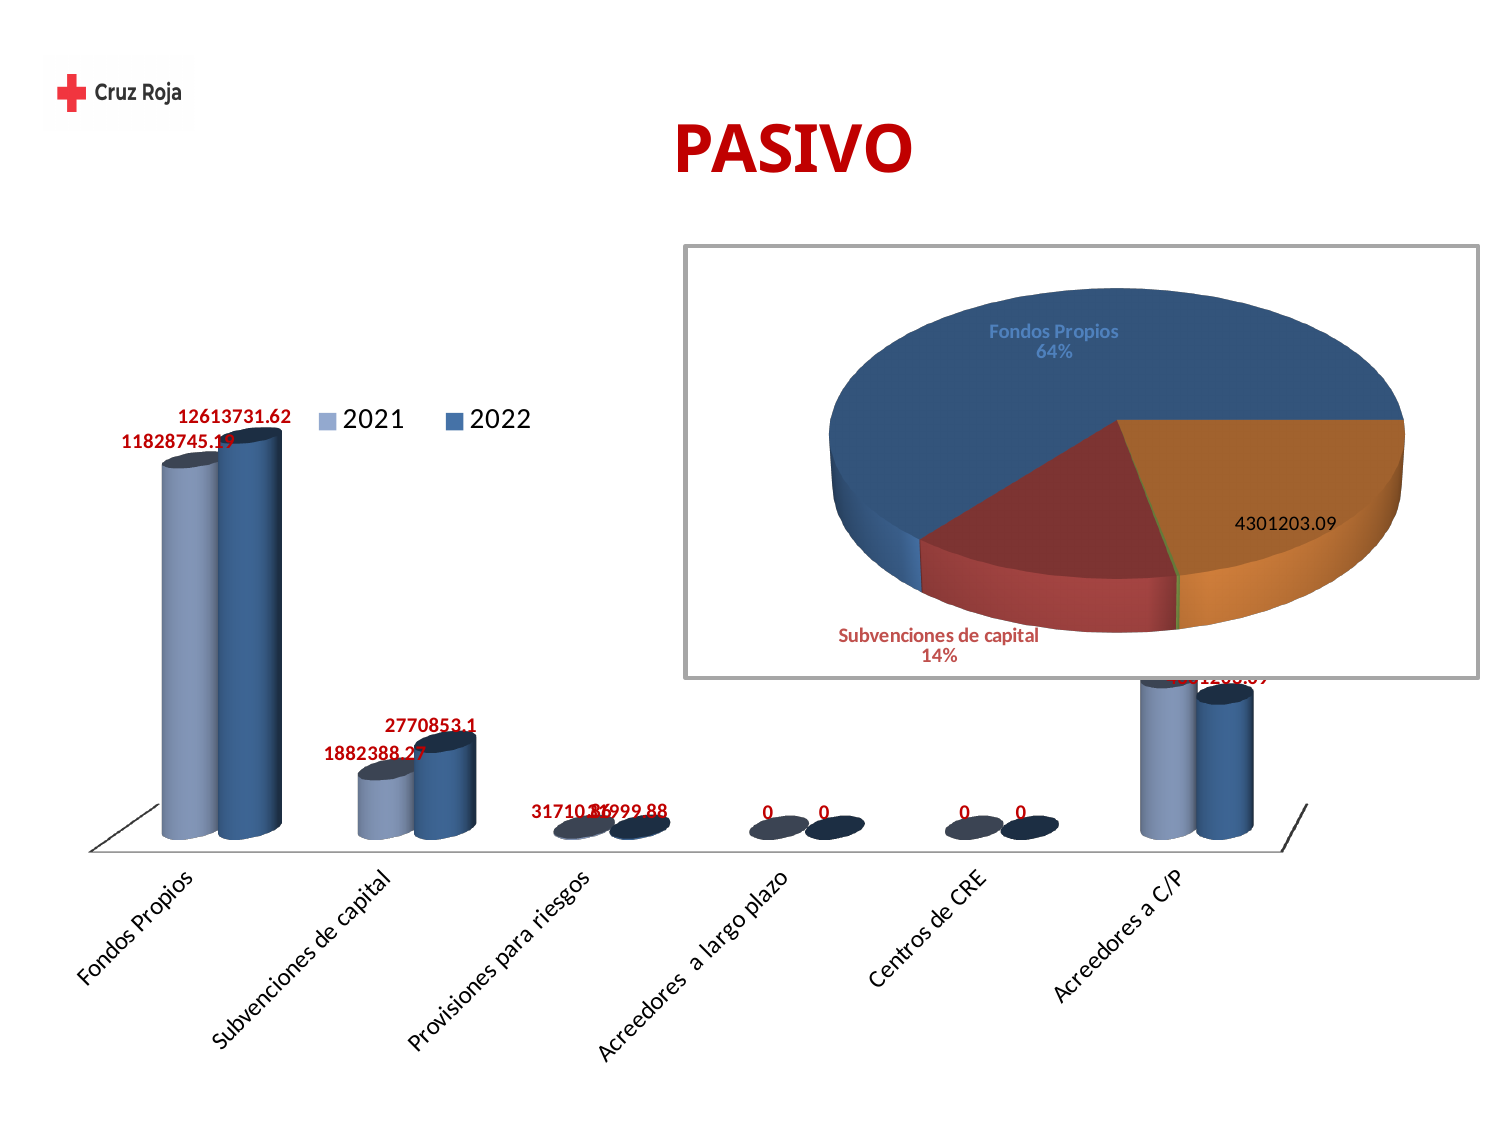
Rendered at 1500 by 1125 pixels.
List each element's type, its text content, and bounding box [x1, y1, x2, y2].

text_box PASIVO [242, 98, 1347, 194]
chart [23, 243, 1481, 1083]
